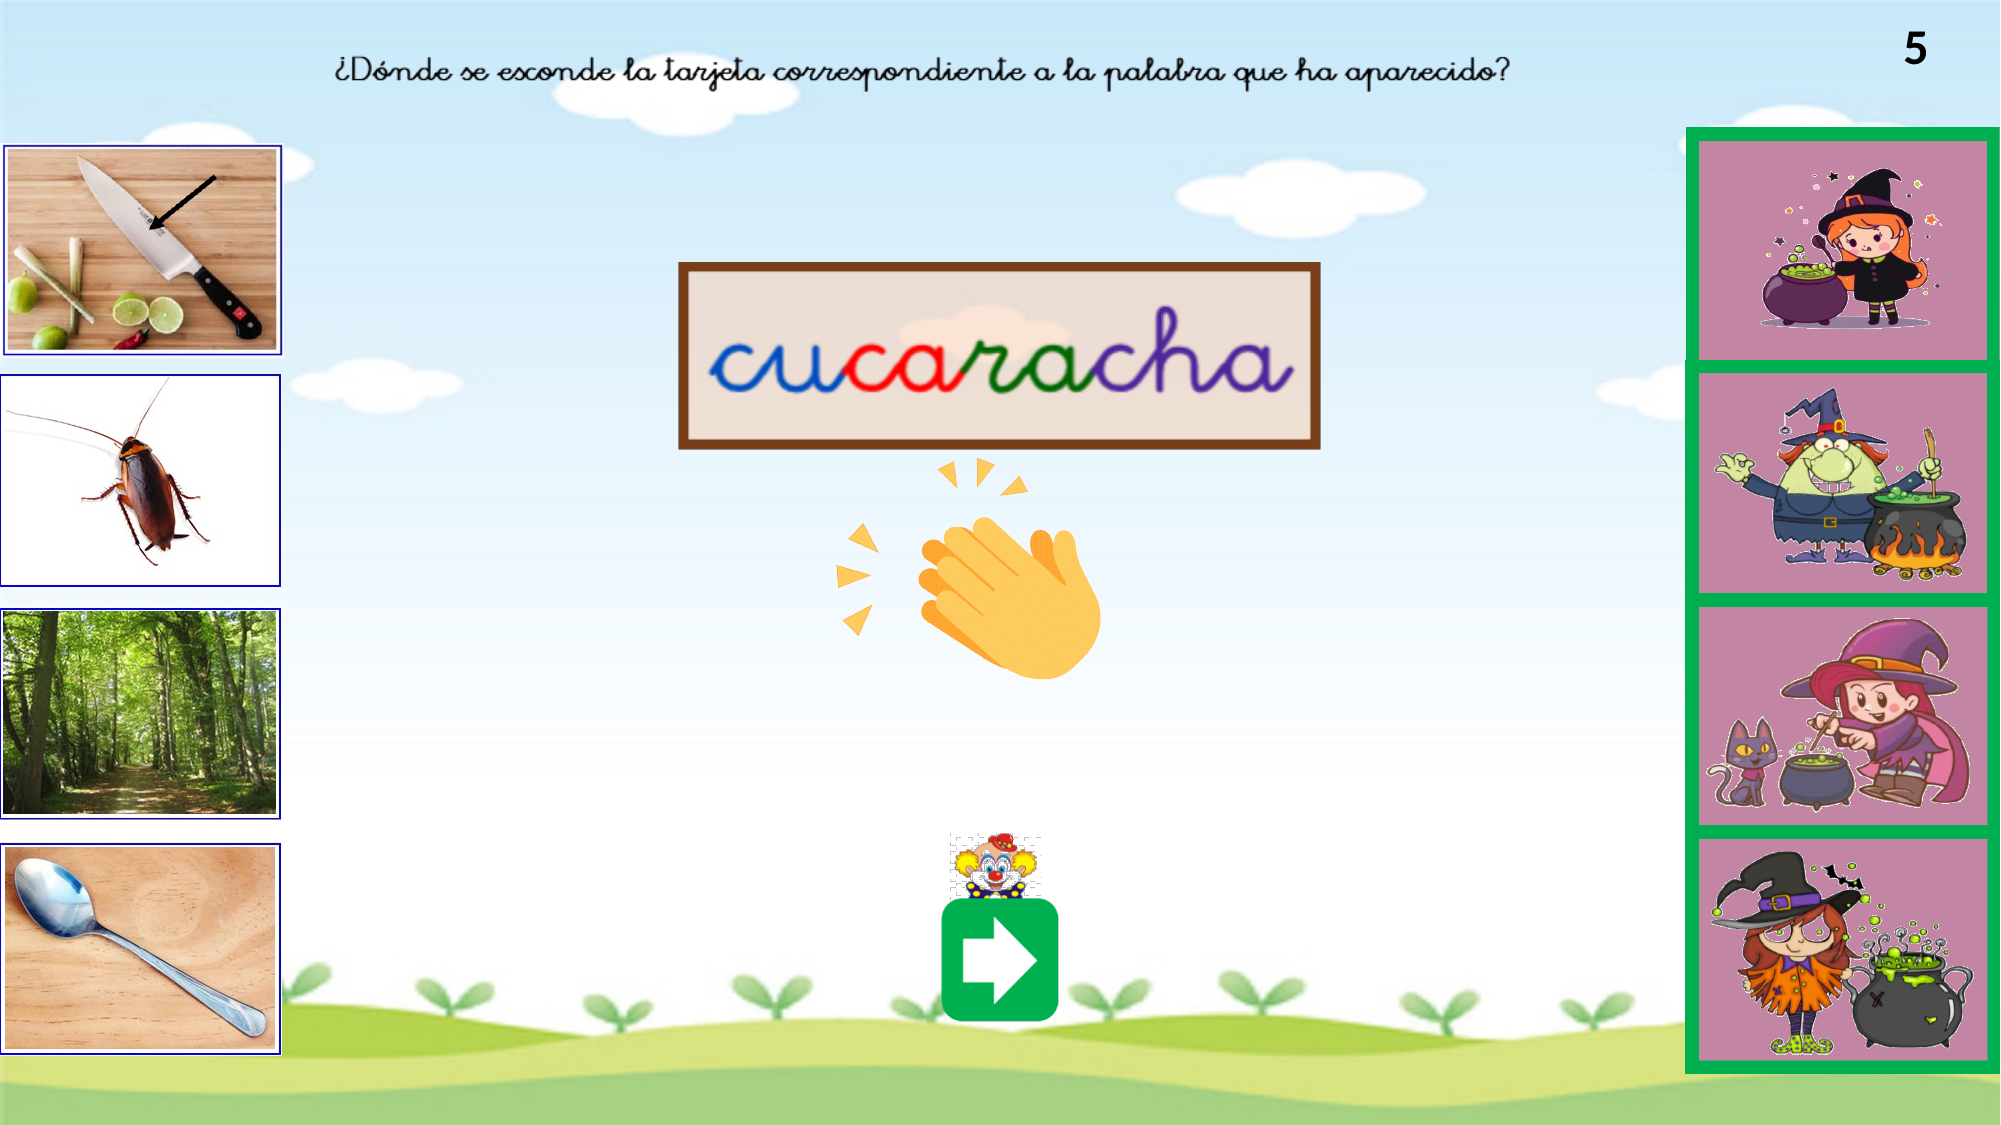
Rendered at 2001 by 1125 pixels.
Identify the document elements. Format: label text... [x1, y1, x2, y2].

picture [0, 0, 2001, 1125]
text_box 5 [1888, 6, 1975, 82]
